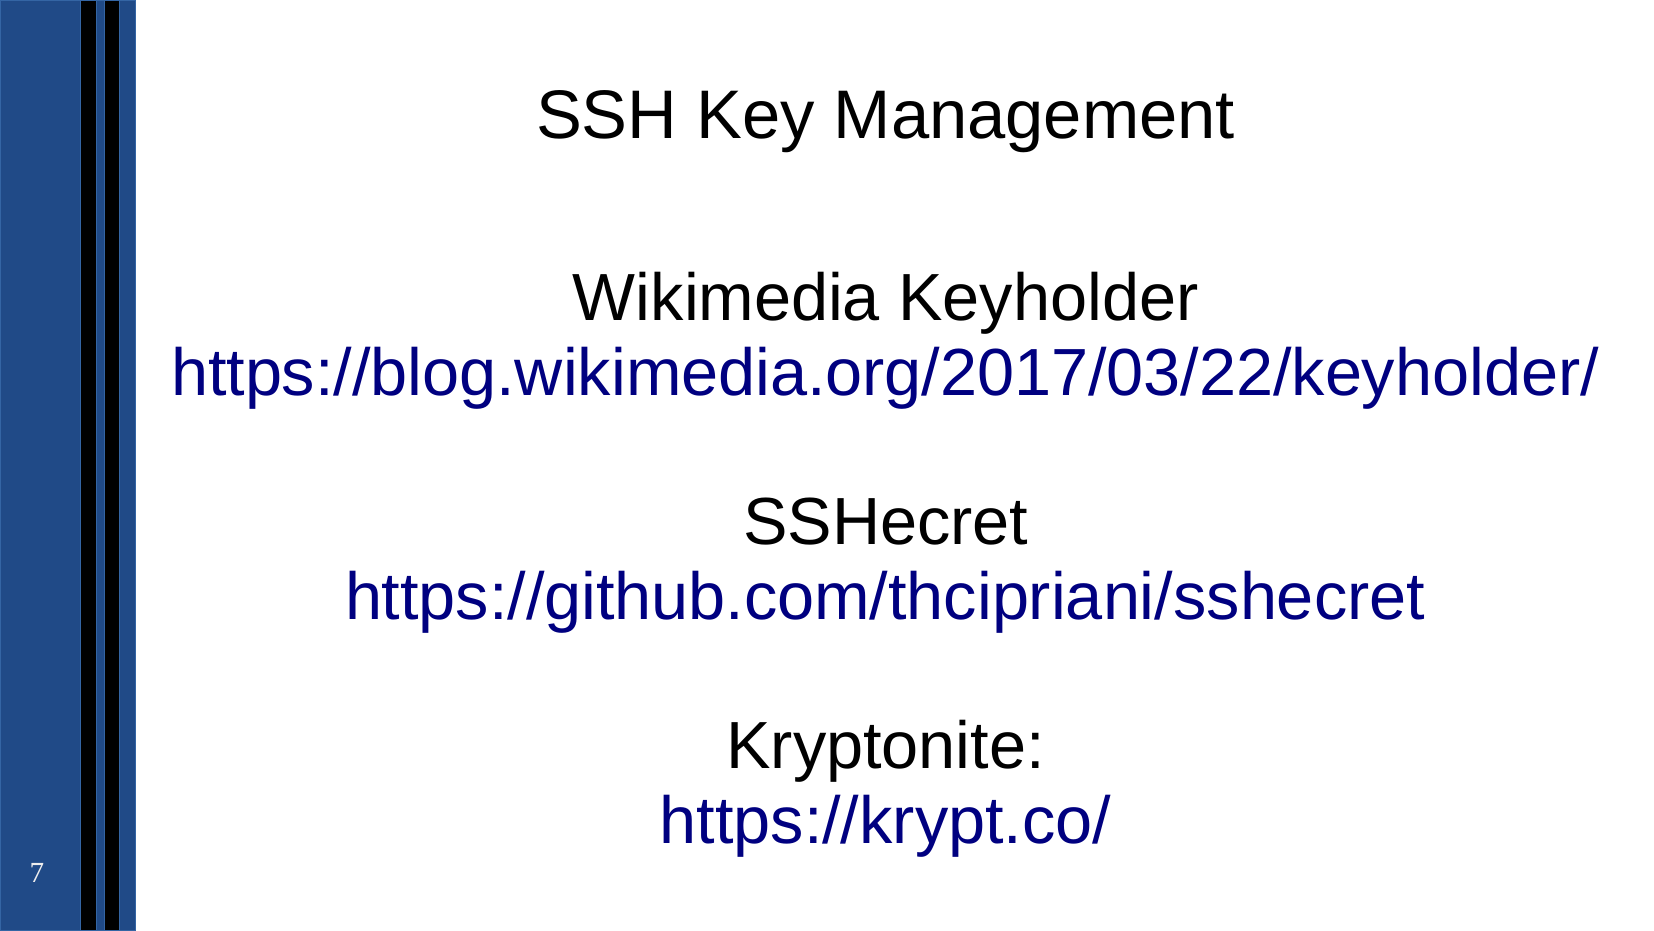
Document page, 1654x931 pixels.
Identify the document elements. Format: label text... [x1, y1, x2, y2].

subtitle Wikimedia Keyholder https://blog.wikimedia.org/2017/03/22/keyholder/ SSHecret https://github.com/thcipriani/sshecret Kryptonite: https://krypt.co/ [141, 217, 1630, 901]
title SSH Key Management [141, 37, 1630, 193]
